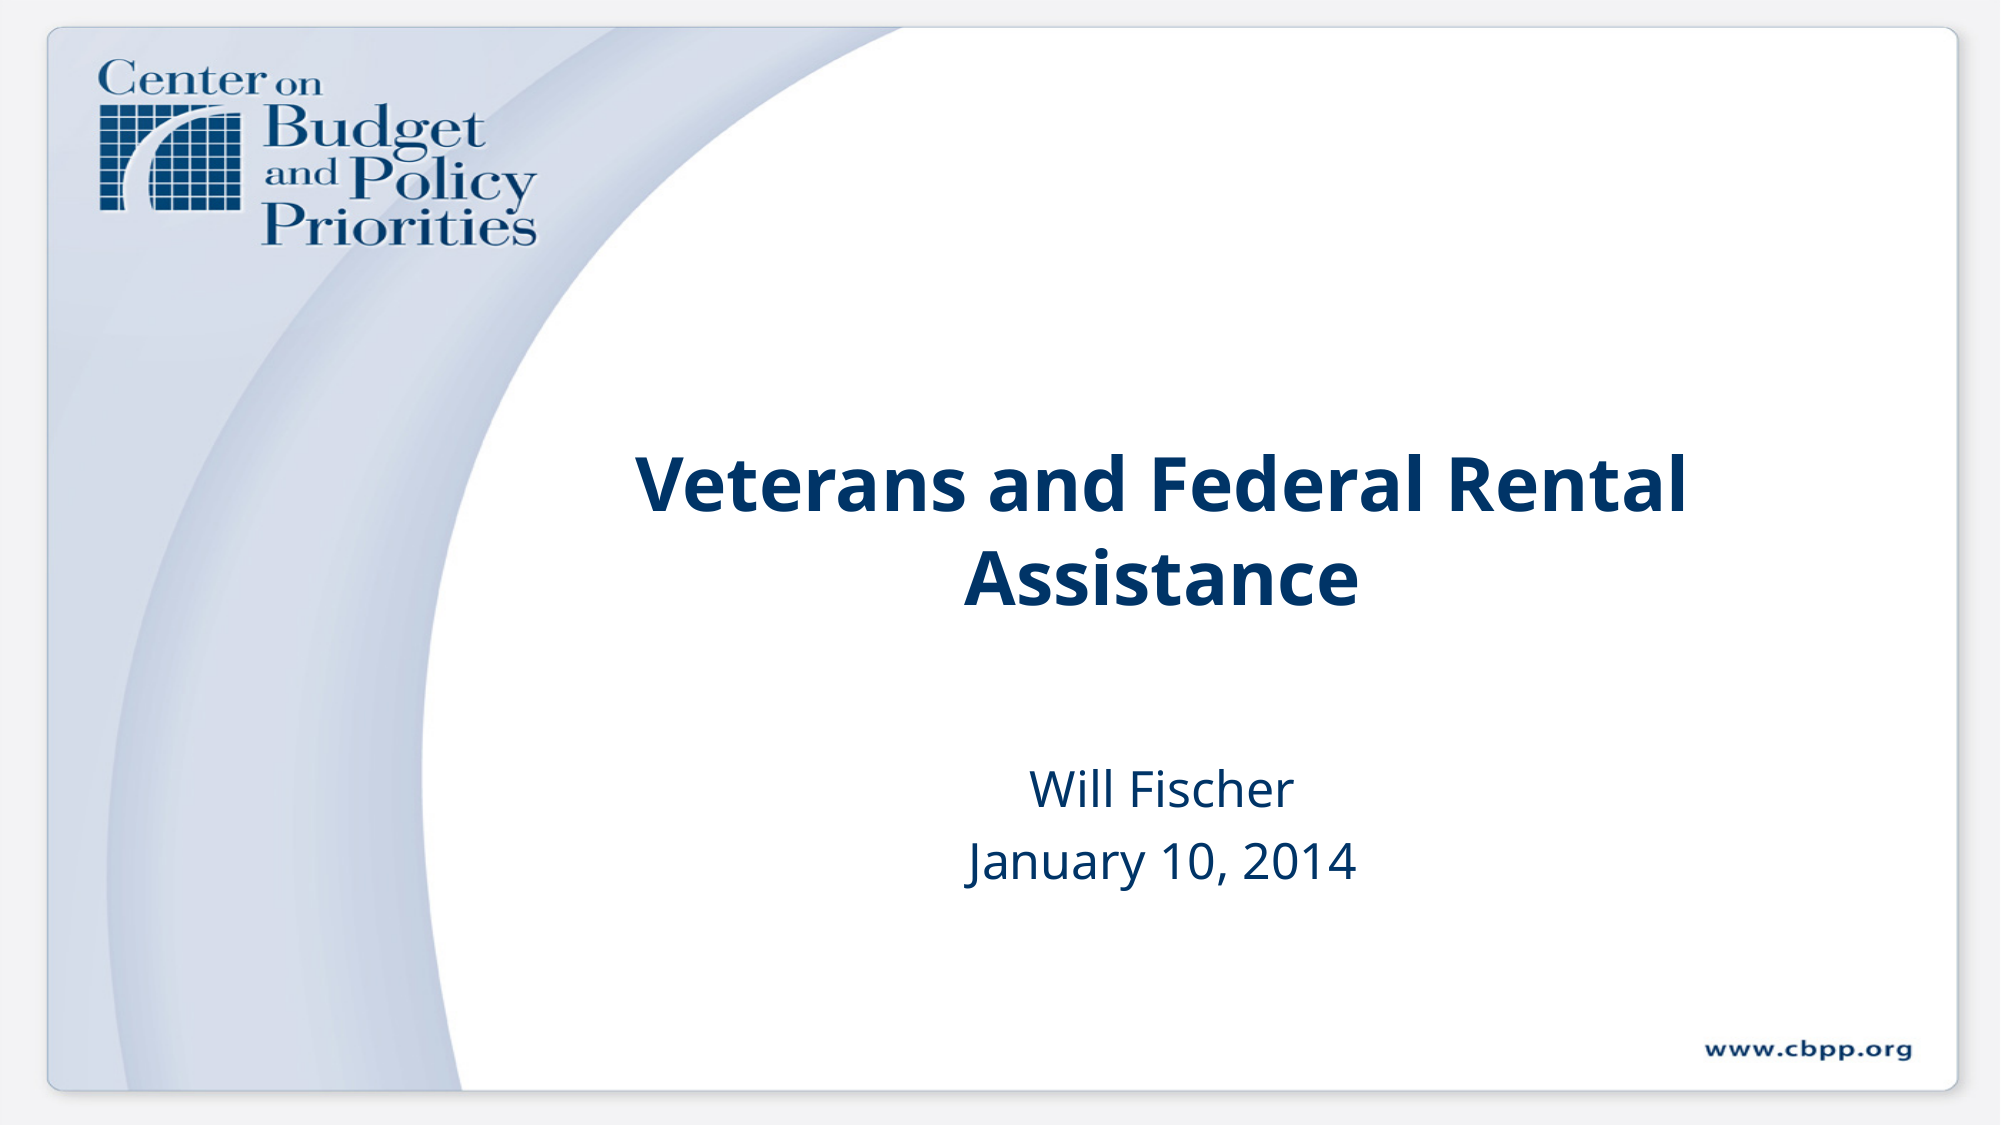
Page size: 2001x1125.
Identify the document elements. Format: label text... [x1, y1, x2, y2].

text_box Will Fischer January 10, 2014 [587, 749, 1738, 1075]
picture [0, 0, 2001, 1125]
title Veterans and Federal Rental Assistance [612, 424, 1713, 600]
